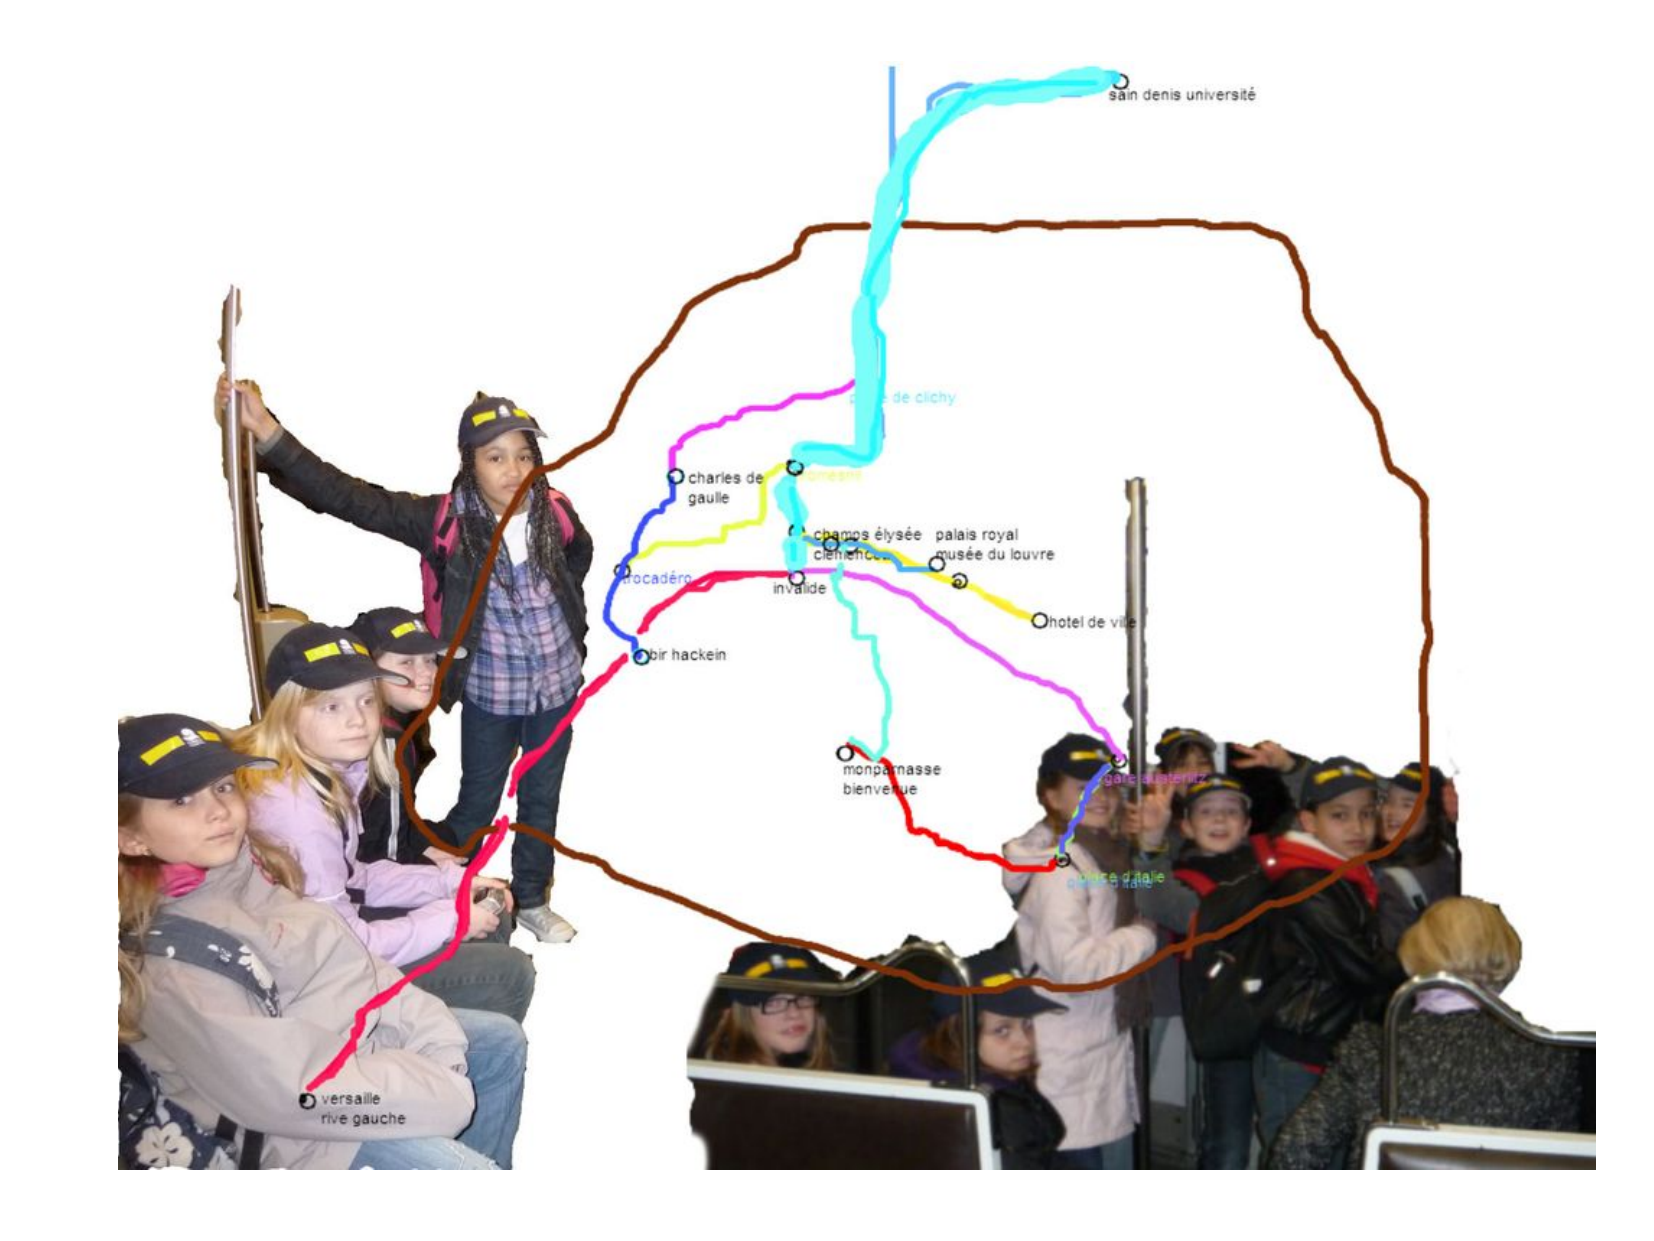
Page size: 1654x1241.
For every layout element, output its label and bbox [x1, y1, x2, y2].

picture [118, 61, 1596, 1170]
